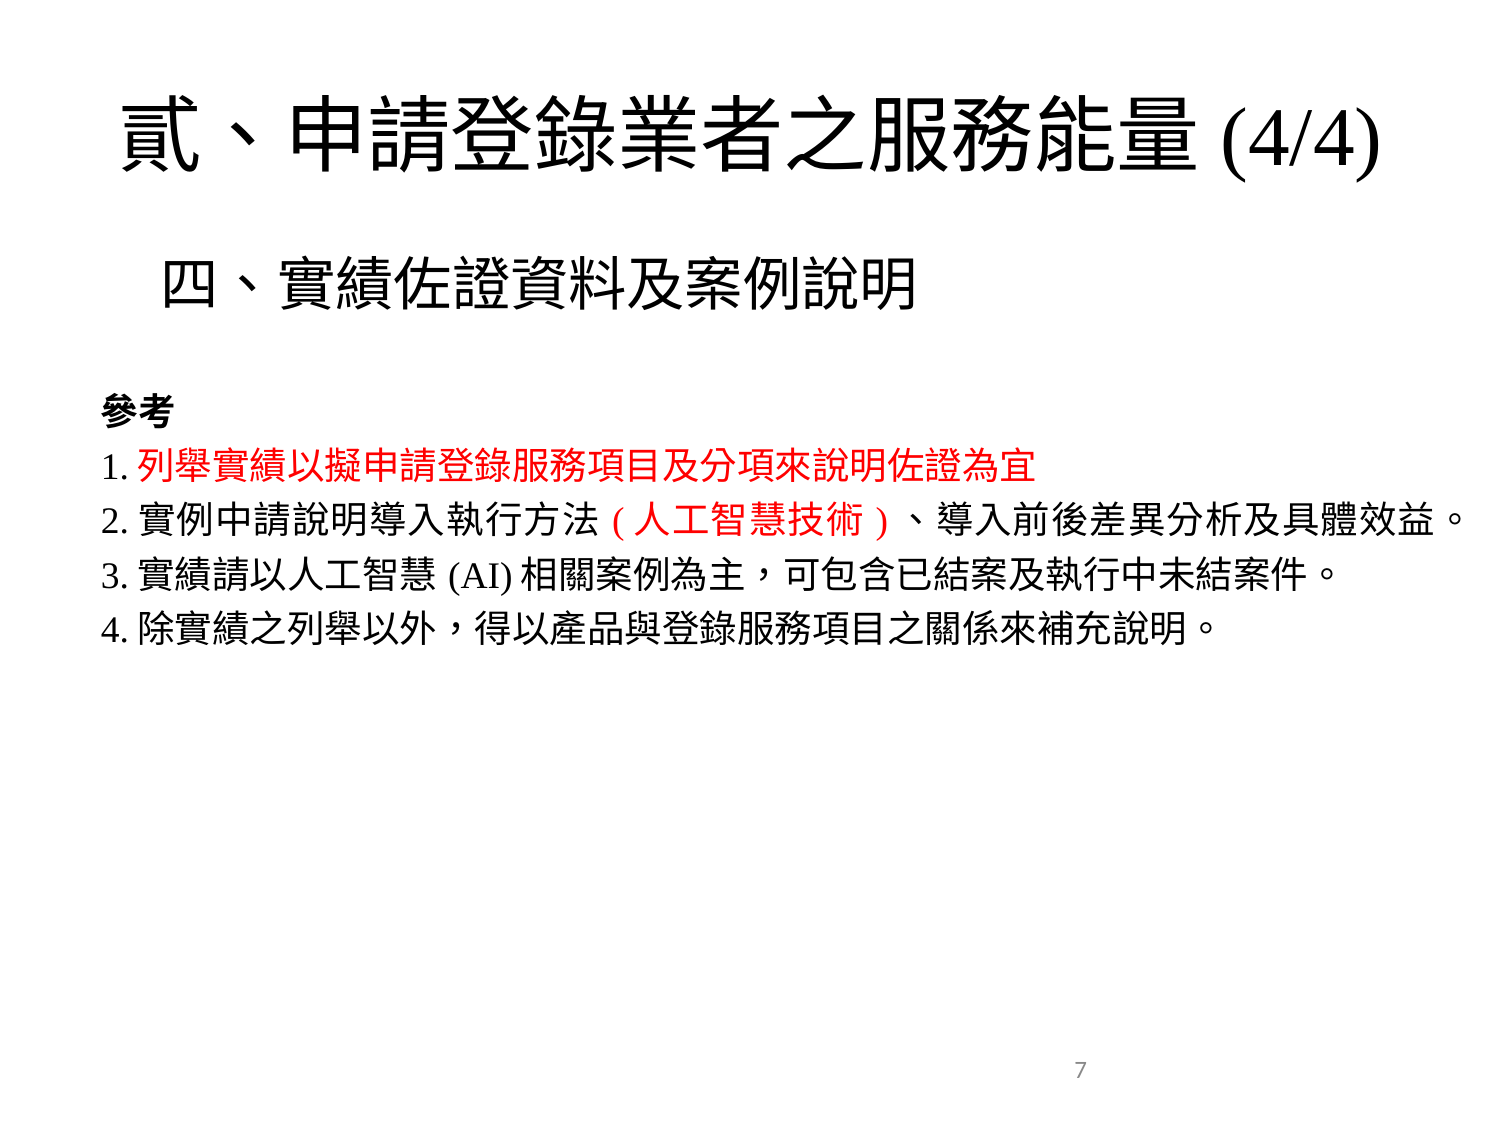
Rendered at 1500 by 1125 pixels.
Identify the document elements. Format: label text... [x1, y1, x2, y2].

text_box [1059, 1042, 1397, 1103]
list 四、實績佐證資料及案例說明 [35, 247, 1330, 962]
title 貳、申請登錄業者之服務能量(4/4) [103, 30, 1430, 248]
text_box 參考 1.列舉實績以擬申請登錄服務項目及分項來說明佐證為宜 2.實例中請說明導入執行方法(人工智慧技術)、導入前後差異分析及具體效益。 3.實績請以人工智慧(AI)相關案例為主，可包含已結案及執行中未結案件。 4.除實績之列舉以外，得以產品與登錄服務項目之關係來補充說明。 [86, 374, 1452, 661]
